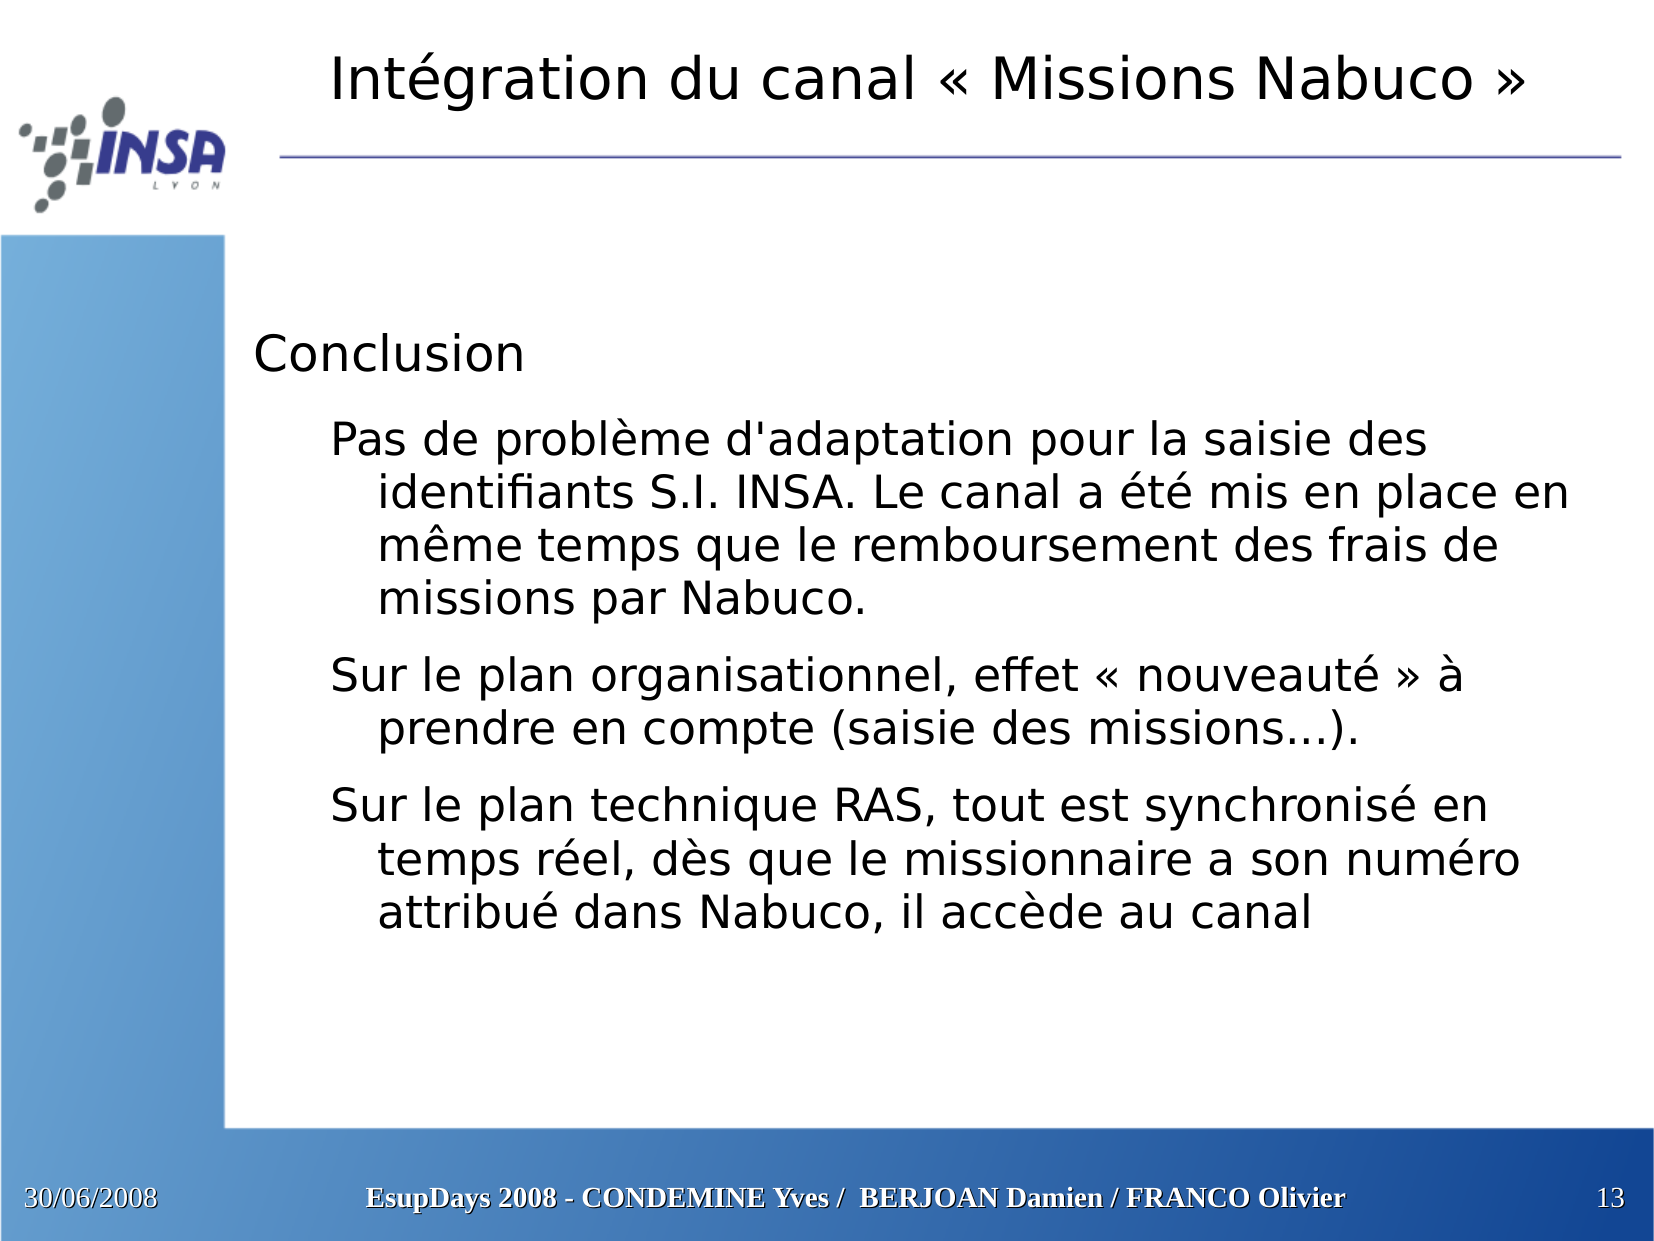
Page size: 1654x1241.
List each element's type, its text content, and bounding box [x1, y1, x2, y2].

title Intégration du canal « Missions Nabuco » [236, 11, 1625, 148]
picture [0, 0, 1654, 1241]
list Conclusion Pas de problème d'adaptation pour la saisie des identifiants S.I. INSA. Le canal a été mis en place en même temps que le remboursement des frais de missions par Nabuco. Sur le plan organisationnel, effet « nouveauté » à prendre en compte (saisie des missions...). Sur le plan technique RAS, tout est synchronisé en temps réel, dès que le missionnaire a son numéro attribué dans Nabuco, il accède au canal [236, 324, 1625, 1123]
